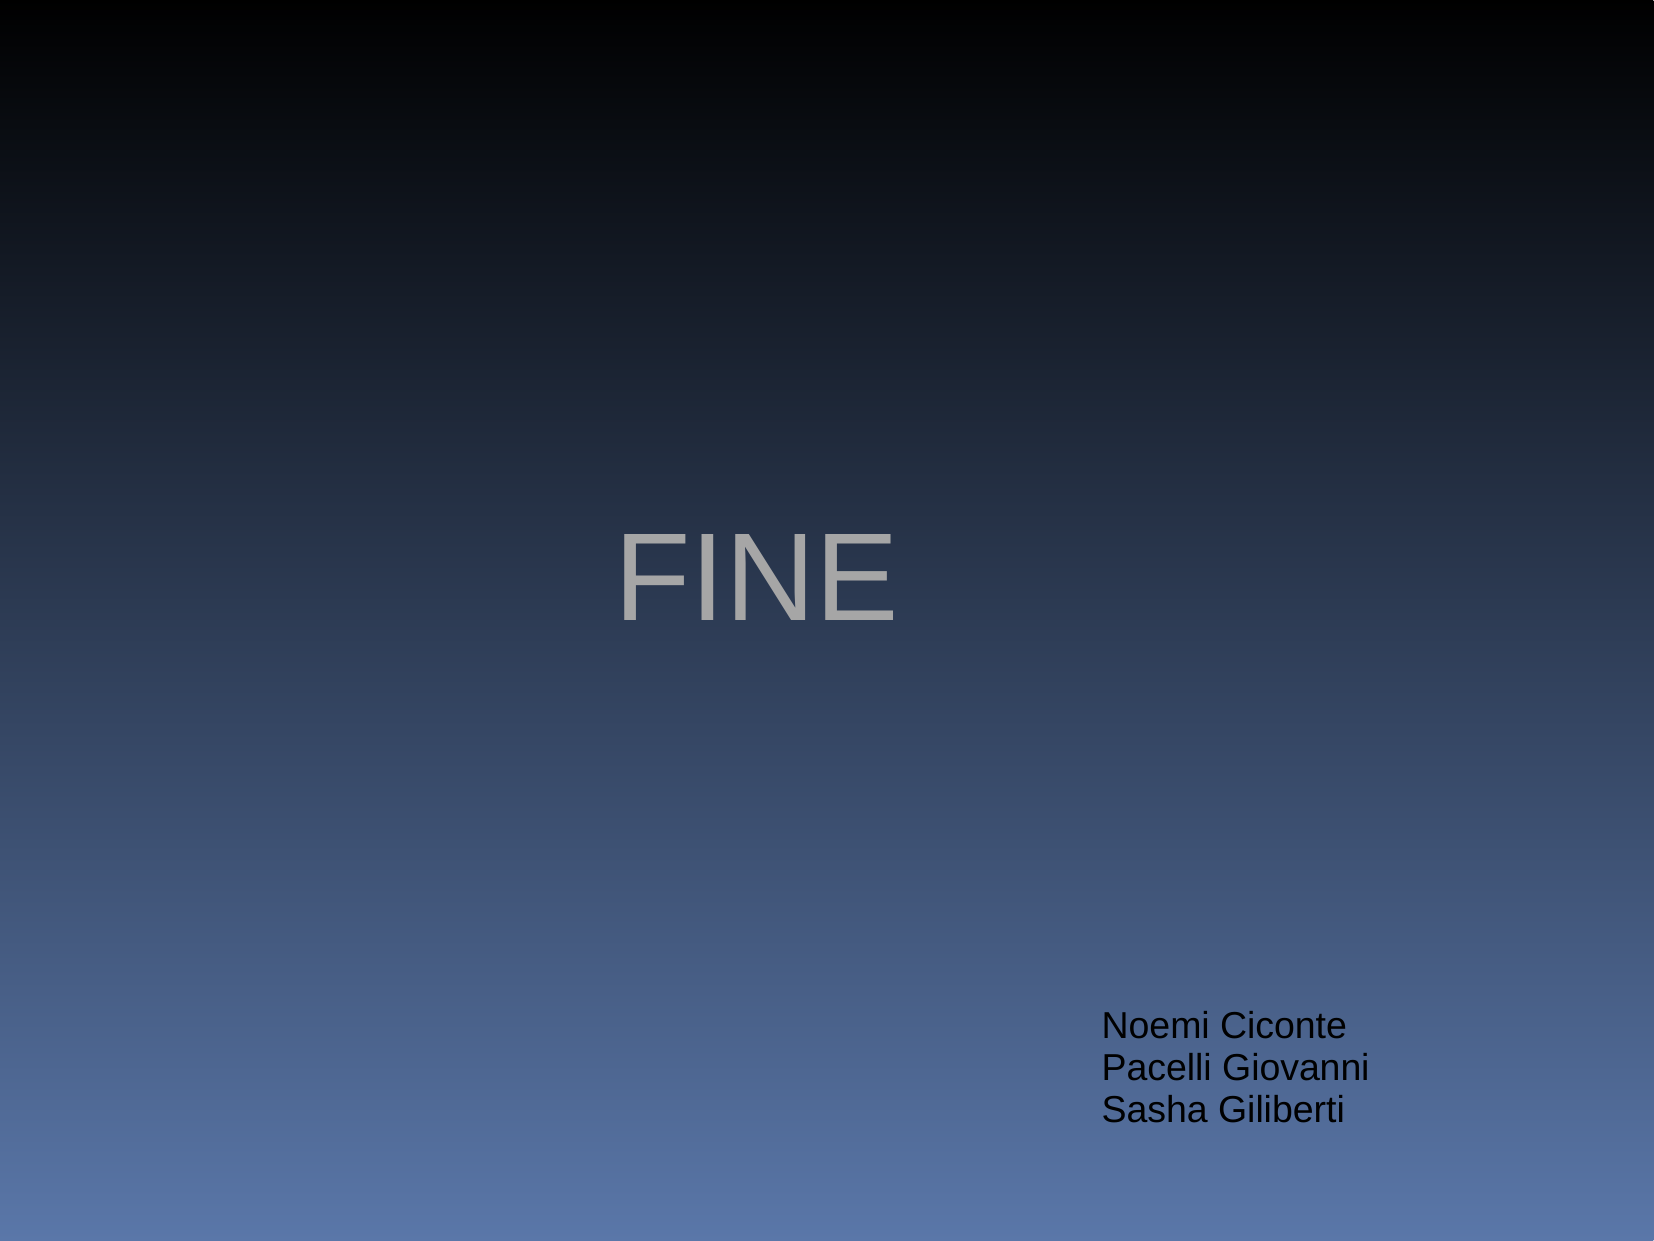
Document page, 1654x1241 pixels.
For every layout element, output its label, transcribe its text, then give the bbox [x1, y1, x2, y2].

text_box FINE [460, 501, 1654, 657]
text_box Noemi Ciconte Pacelli Giovanni Sasha Giliberti [1086, 998, 1595, 1181]
